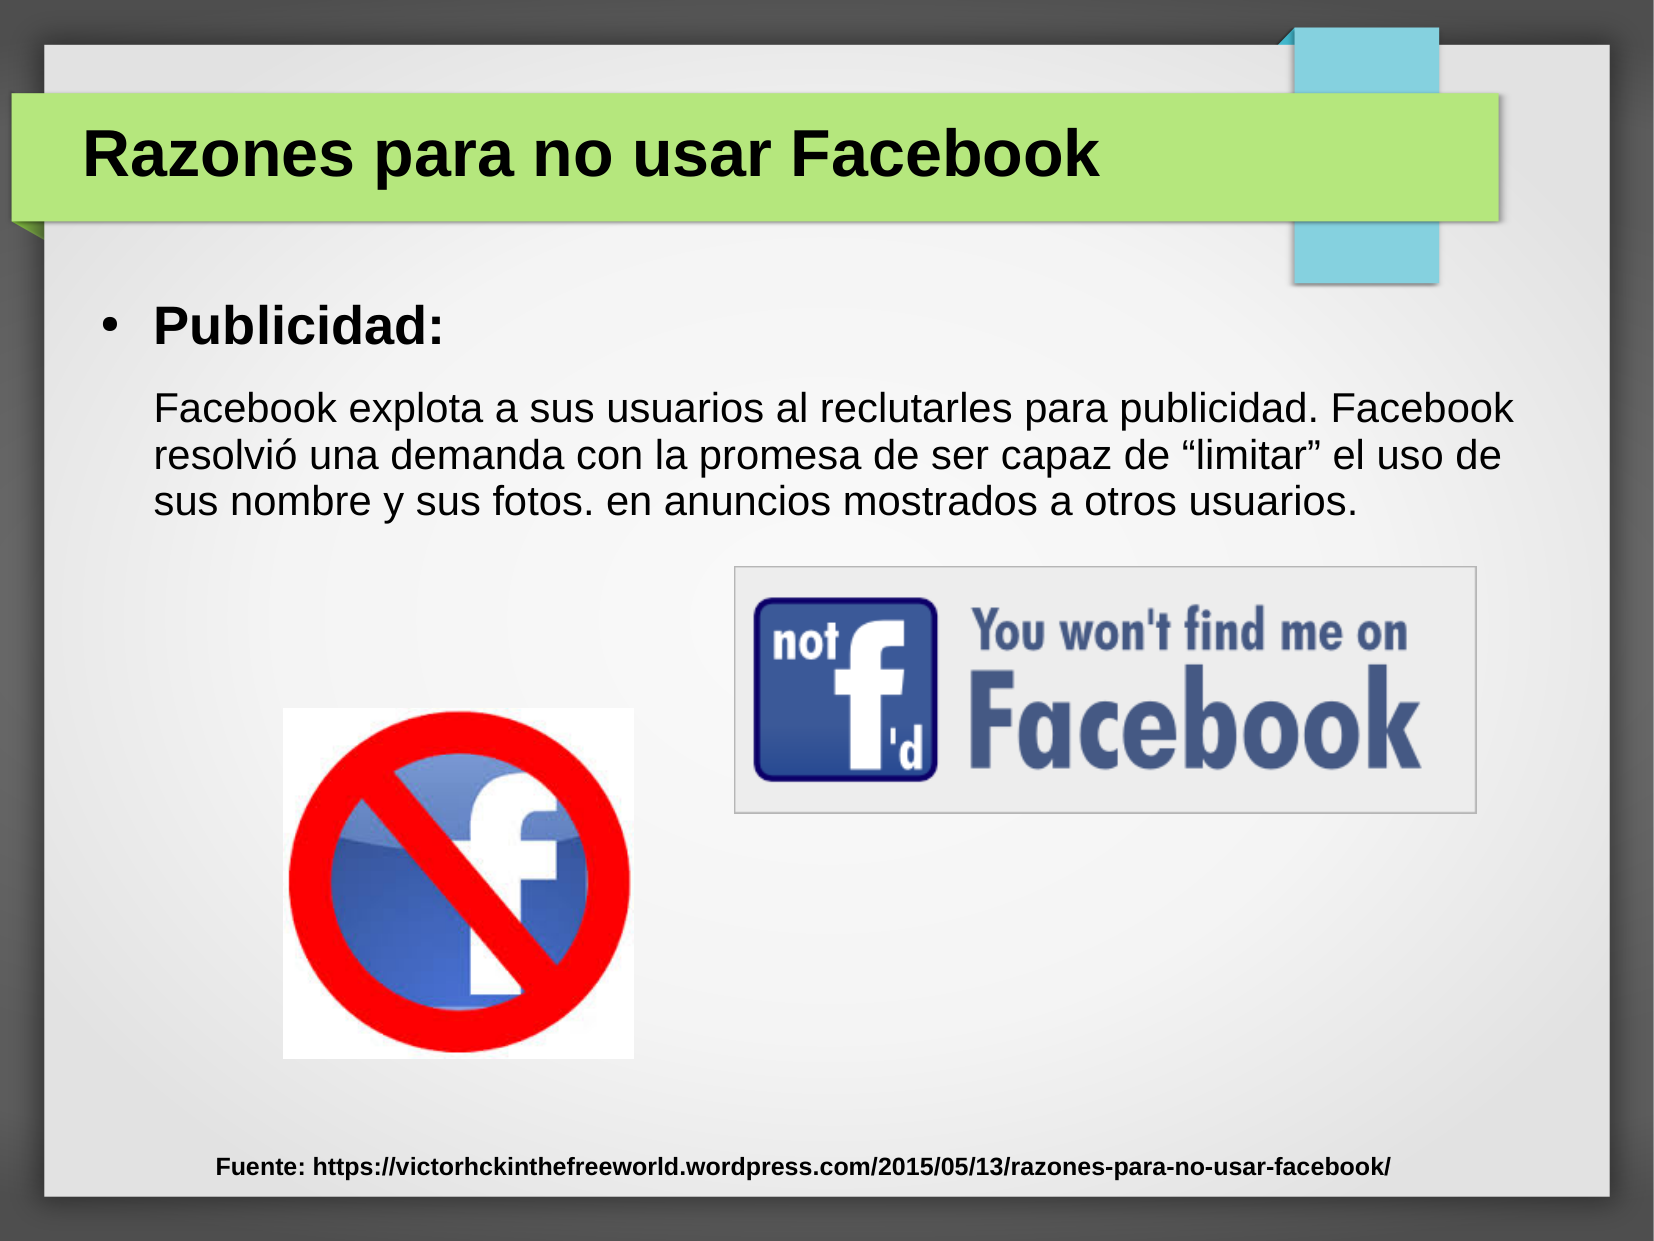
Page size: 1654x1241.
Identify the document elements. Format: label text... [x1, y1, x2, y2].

list Publicidad: Facebook explota a sus usuarios al reclutarles para publicidad. Facebook resolvió una demanda con la promesa de ser capaz de “limitar” el uso de sus nombre y sus fotos. en anuncios mostrados a otros usuarios. [82, 295, 1571, 1015]
title Razones para no usar Facebook [82, 94, 1264, 213]
text_box Fuente: https://victorhckinthefreeworld.wordpress.com/2015/05/13/razones-para-no-usar-facebook/ [200, 1145, 1607, 1189]
picture [0, 0, 1654, 1241]
